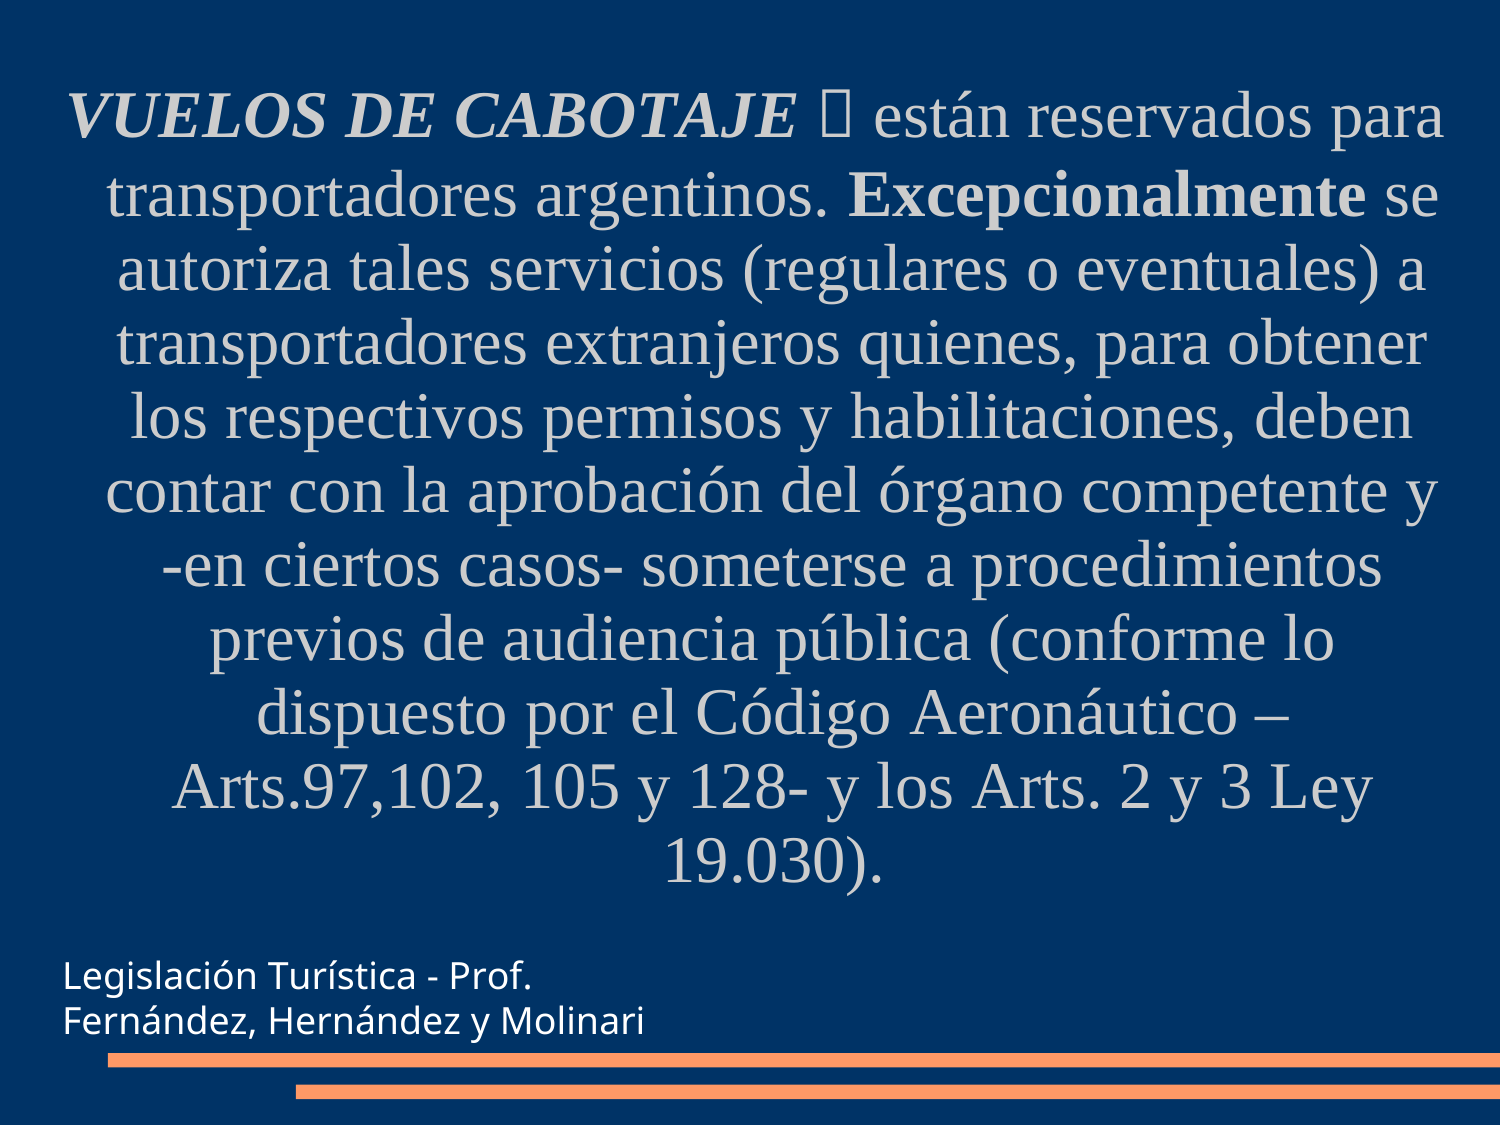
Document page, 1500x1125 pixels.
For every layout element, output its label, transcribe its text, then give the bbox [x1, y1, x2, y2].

subtitle VUELOS DE CABOTAJE  están reservados para transportadores argentinos. Excepcionalmente se autoriza tales servicios (regulares o eventuales) a transportadores extranjeros quienes, para obtener los respectivos permisos y habilitaciones, deben contar con la aprobación del órgano competente y -en ciertos casos- someterse a procedimientos previos de audiencia pública (conforme lo dispuesto por el Código Aeronáutico –Arts.97,102, 105 y 128- y los Arts. 2 y 3 Ley 19.030). [59, 37, 1453, 926]
footer Legislación Turística - Prof. Fernández, Hernández y Molinari [47, 944, 746, 995]
